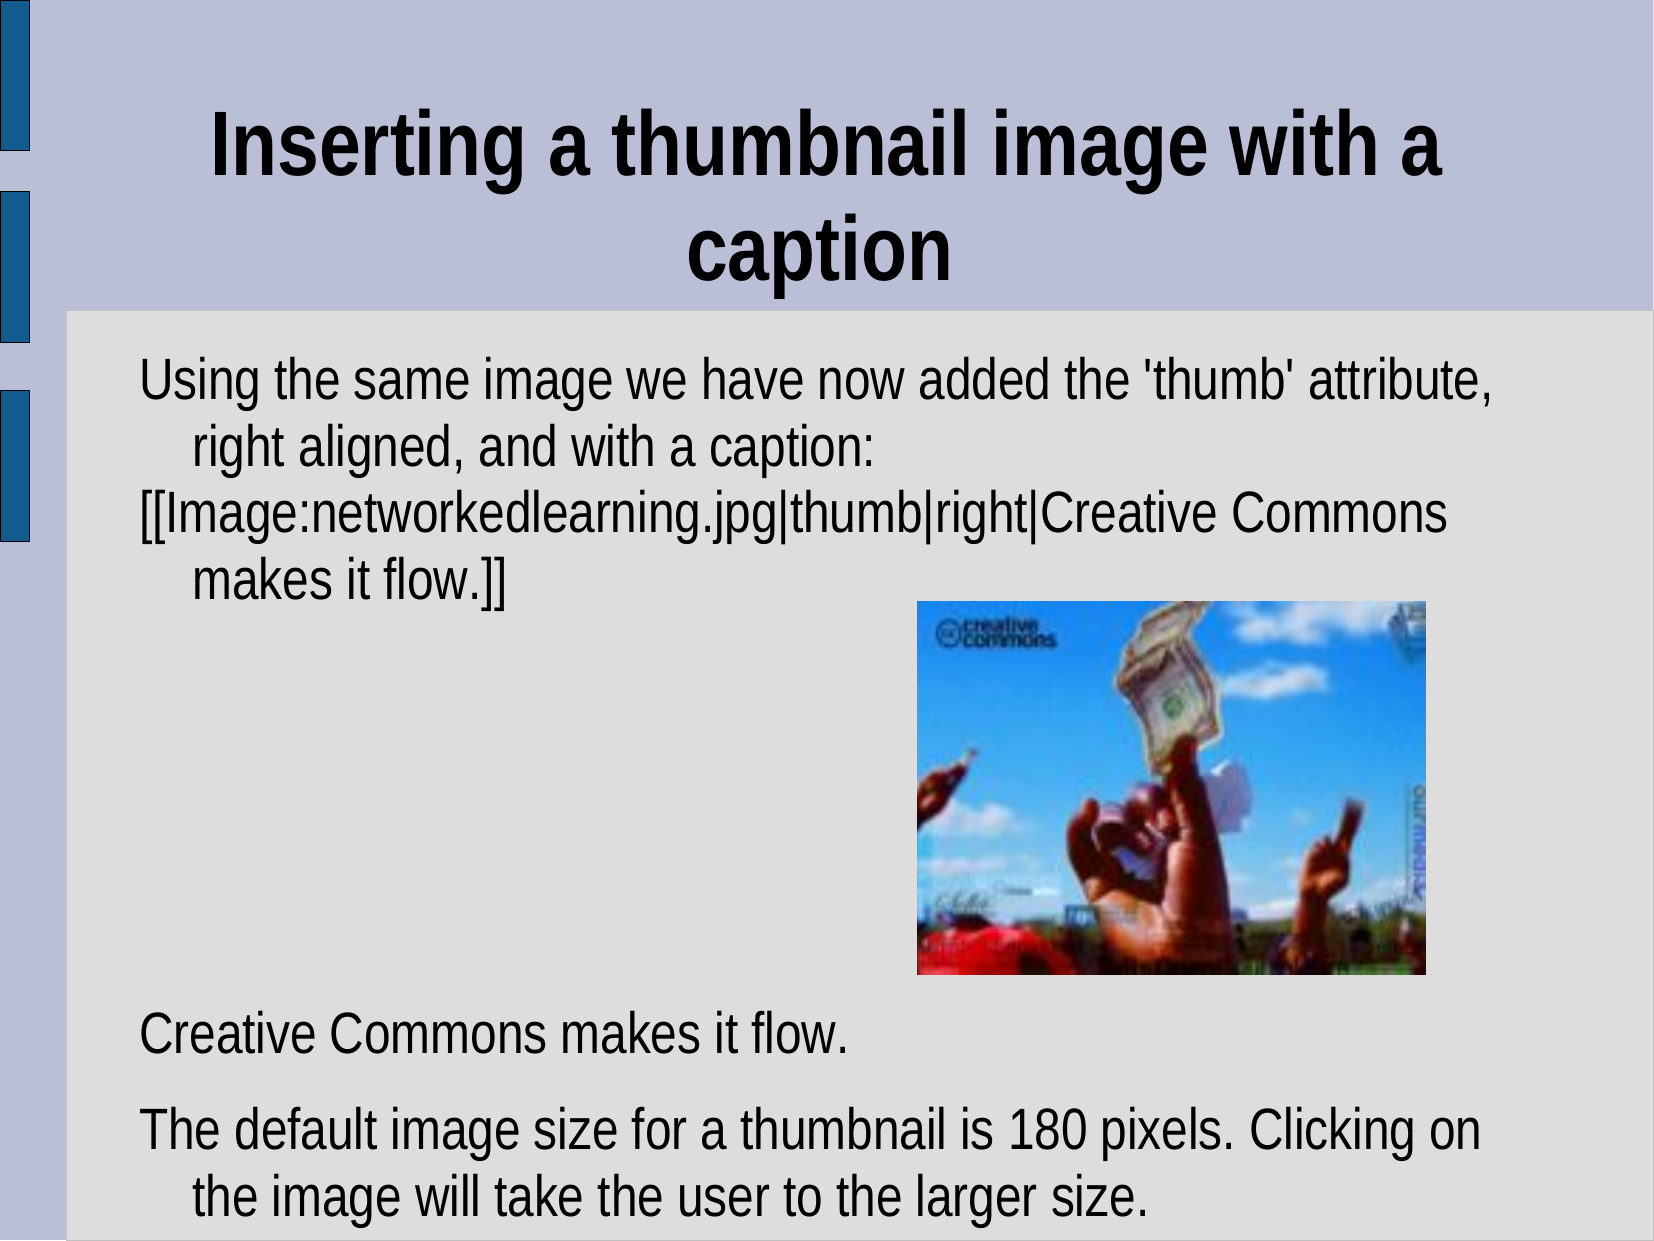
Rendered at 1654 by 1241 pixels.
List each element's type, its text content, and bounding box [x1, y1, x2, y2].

picture [917, 601, 1426, 976]
list Using the same image we have now added the 'thumb' attribute, right aligned, and with a caption: [[Image:networkedlearning.jpg|thumb|right|Creative Commons makes it flow.]] Creative Commons makes it flow. The default image size for a thumbnail is 180 pixels. Clicking on the image will take the user to the larger size. [121, 344, 1534, 1224]
title Inserting a thumbnail image with a caption [121, 89, 1534, 300]
